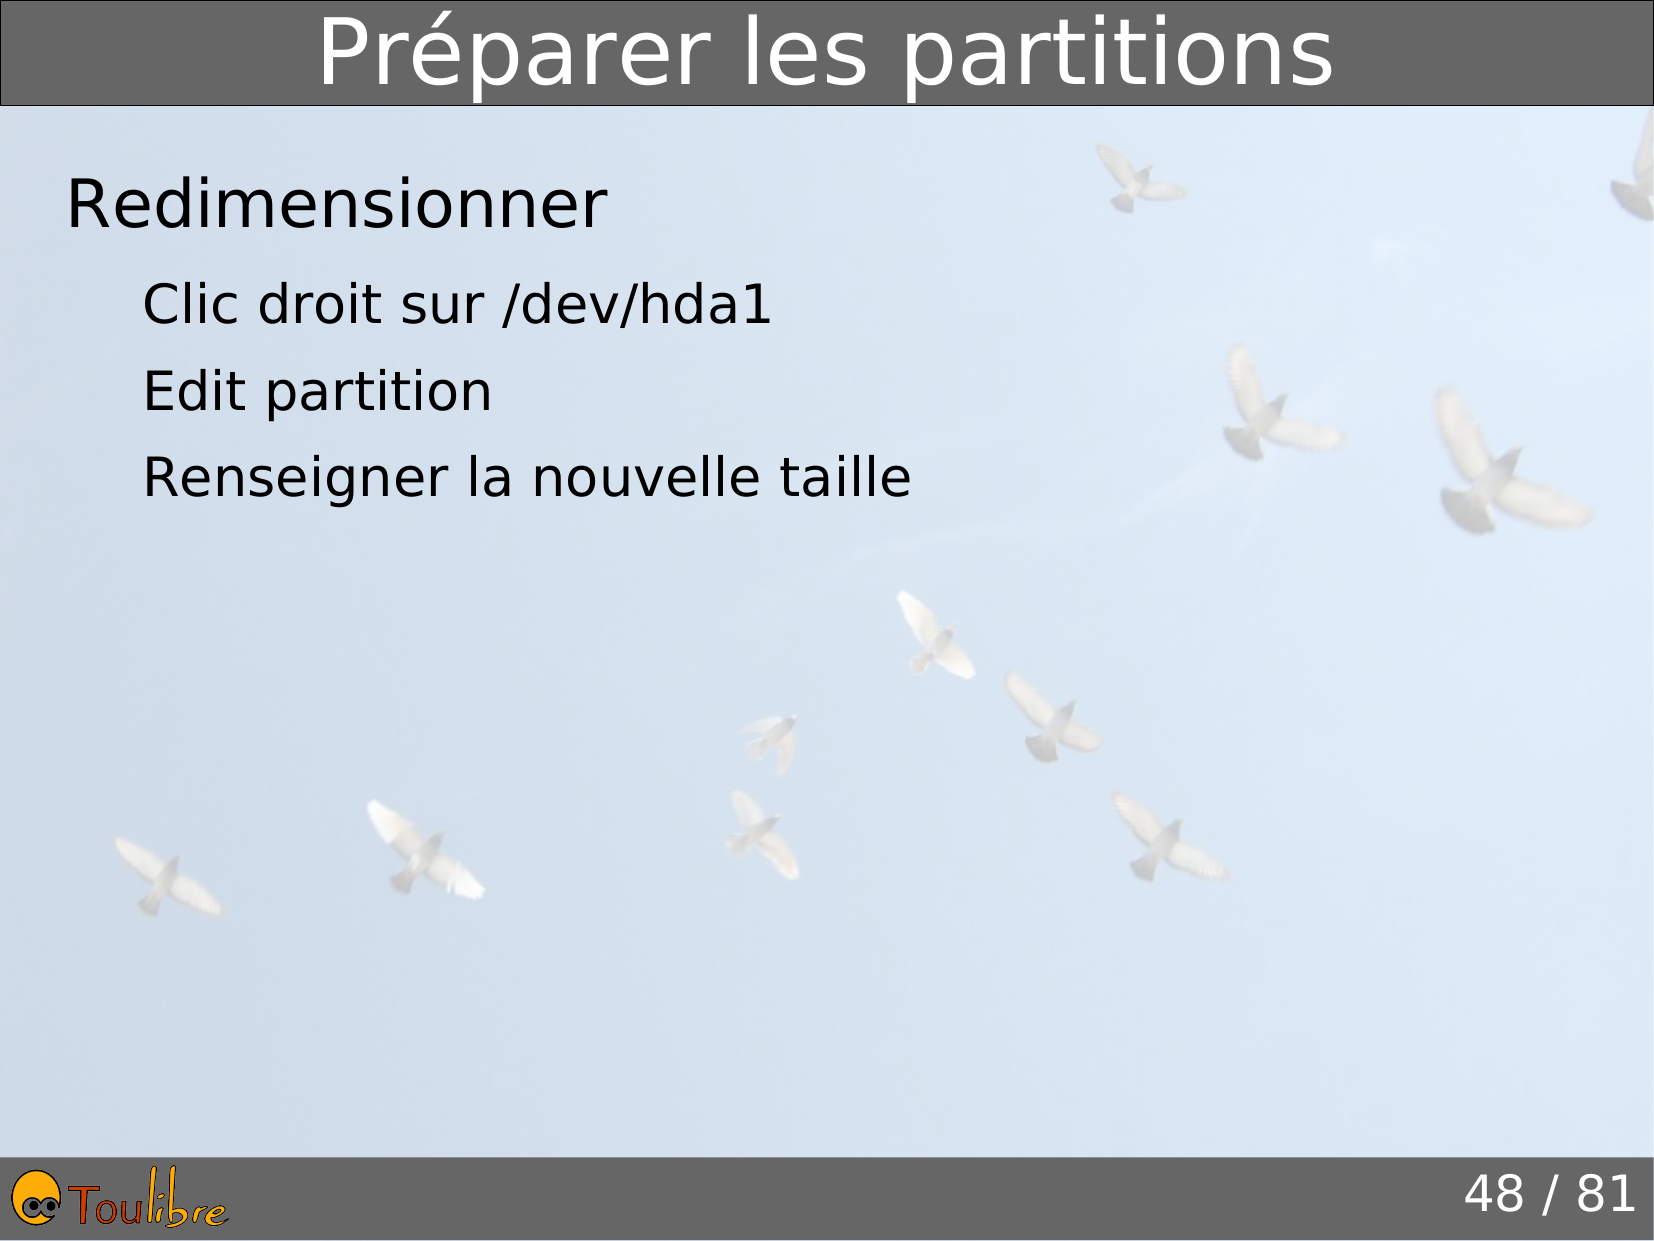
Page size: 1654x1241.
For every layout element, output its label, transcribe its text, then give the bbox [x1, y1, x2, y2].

title Préparer les partitions [0, 0, 1654, 107]
list Redimensionner Clic droit sur /dev/hda1 Edit partition Renseigner la nouvelle taille [47, 165, 1609, 1076]
picture [11, 1165, 229, 1228]
